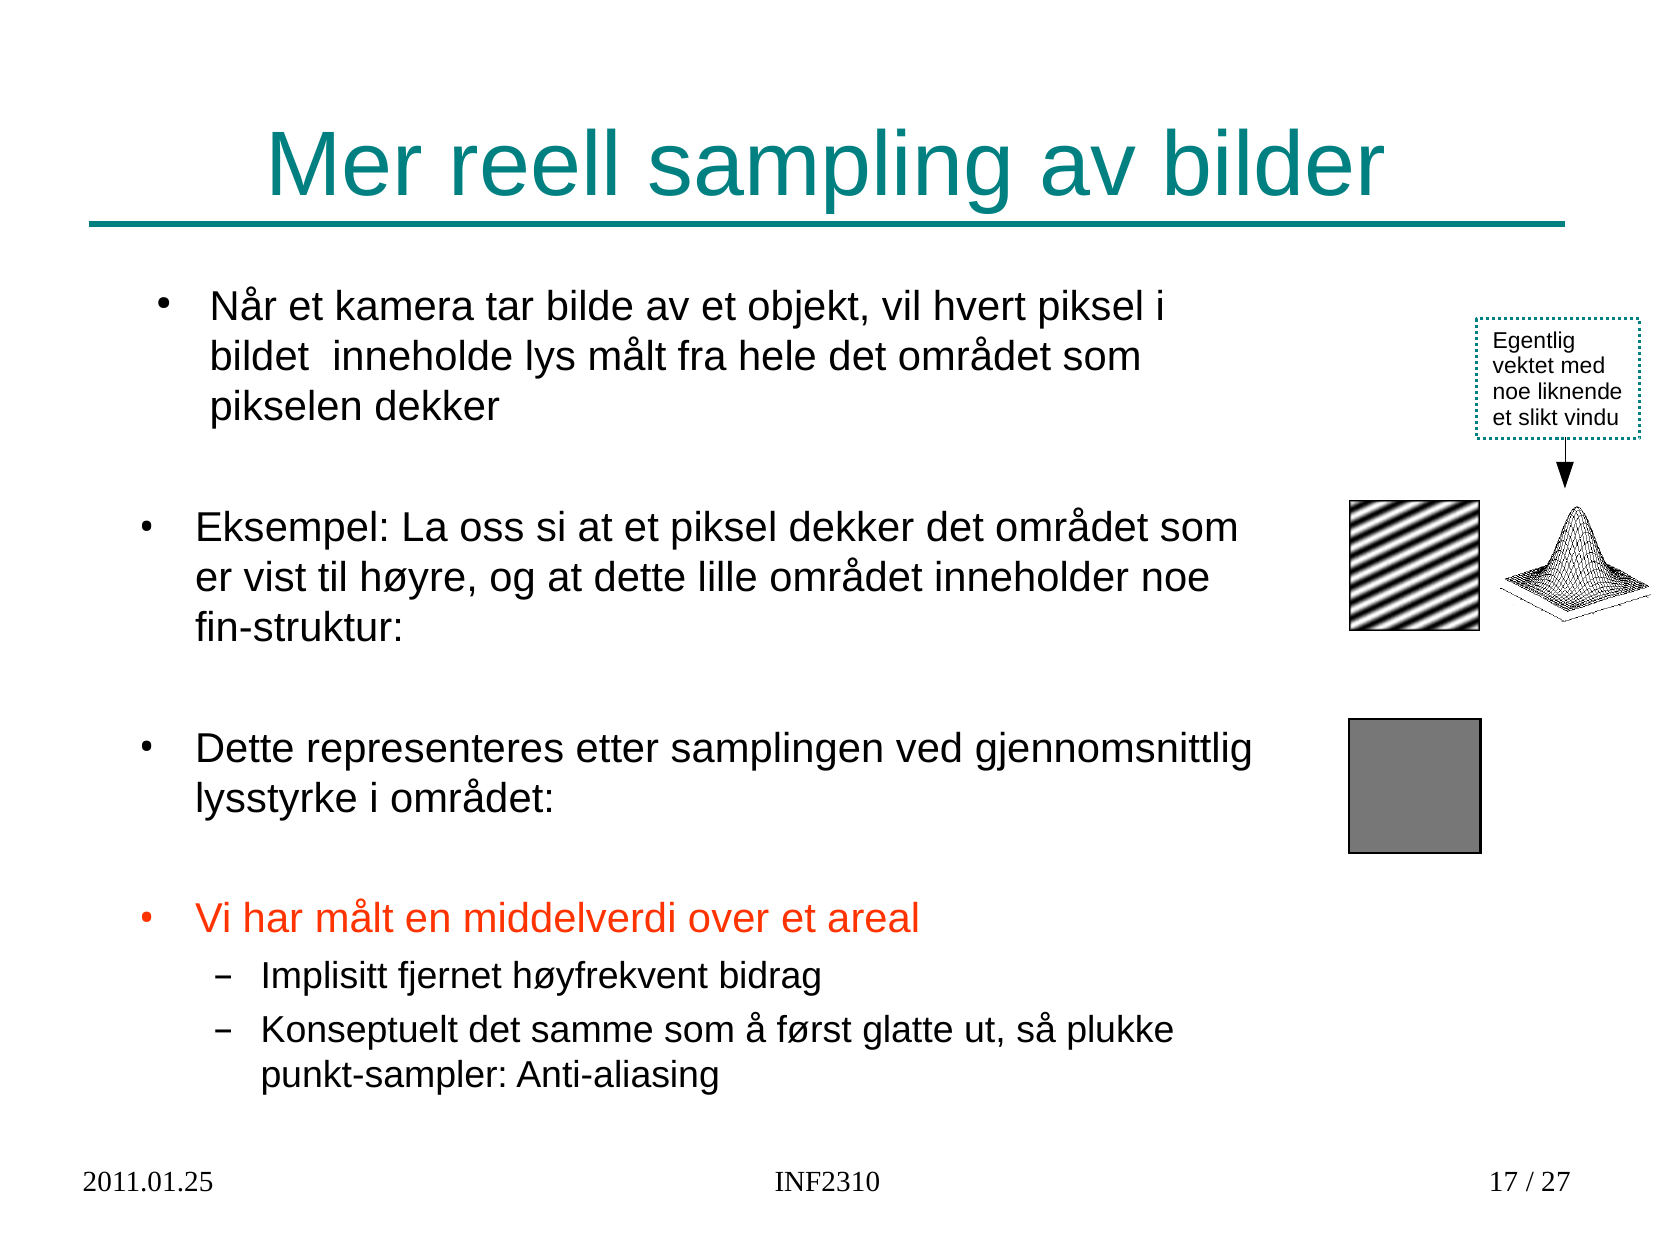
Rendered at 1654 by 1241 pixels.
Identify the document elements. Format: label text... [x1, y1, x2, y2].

list Når et kamera tar bilde av et objekt, vil hvert piksel i bildet inneholde lys målt fra hele det området som pikselen dekker Eksempel: La oss si at et piksel dekker det området som er vist til høyre, og at dette lille området inneholder noe fin-struktur: Dette representeres etter samplingen ved gjennomsnittlig lysstyrke i området: Vi har målt en middelverdi over et areal Implisitt fjernet høyfrekvent bidrag Konseptuelt det samme som å først glatte ut, så plukke punkt-sampler: Anti-aliasing [123, 271, 1270, 1240]
title Mer reell sampling av bilder [123, 68, 1530, 249]
text_box Egentlig vektet med noe liknende et slikt vindu [1476, 318, 1640, 439]
picture [1500, 501, 1651, 622]
picture [1349, 500, 1480, 631]
text_box [1349, 718, 1481, 853]
